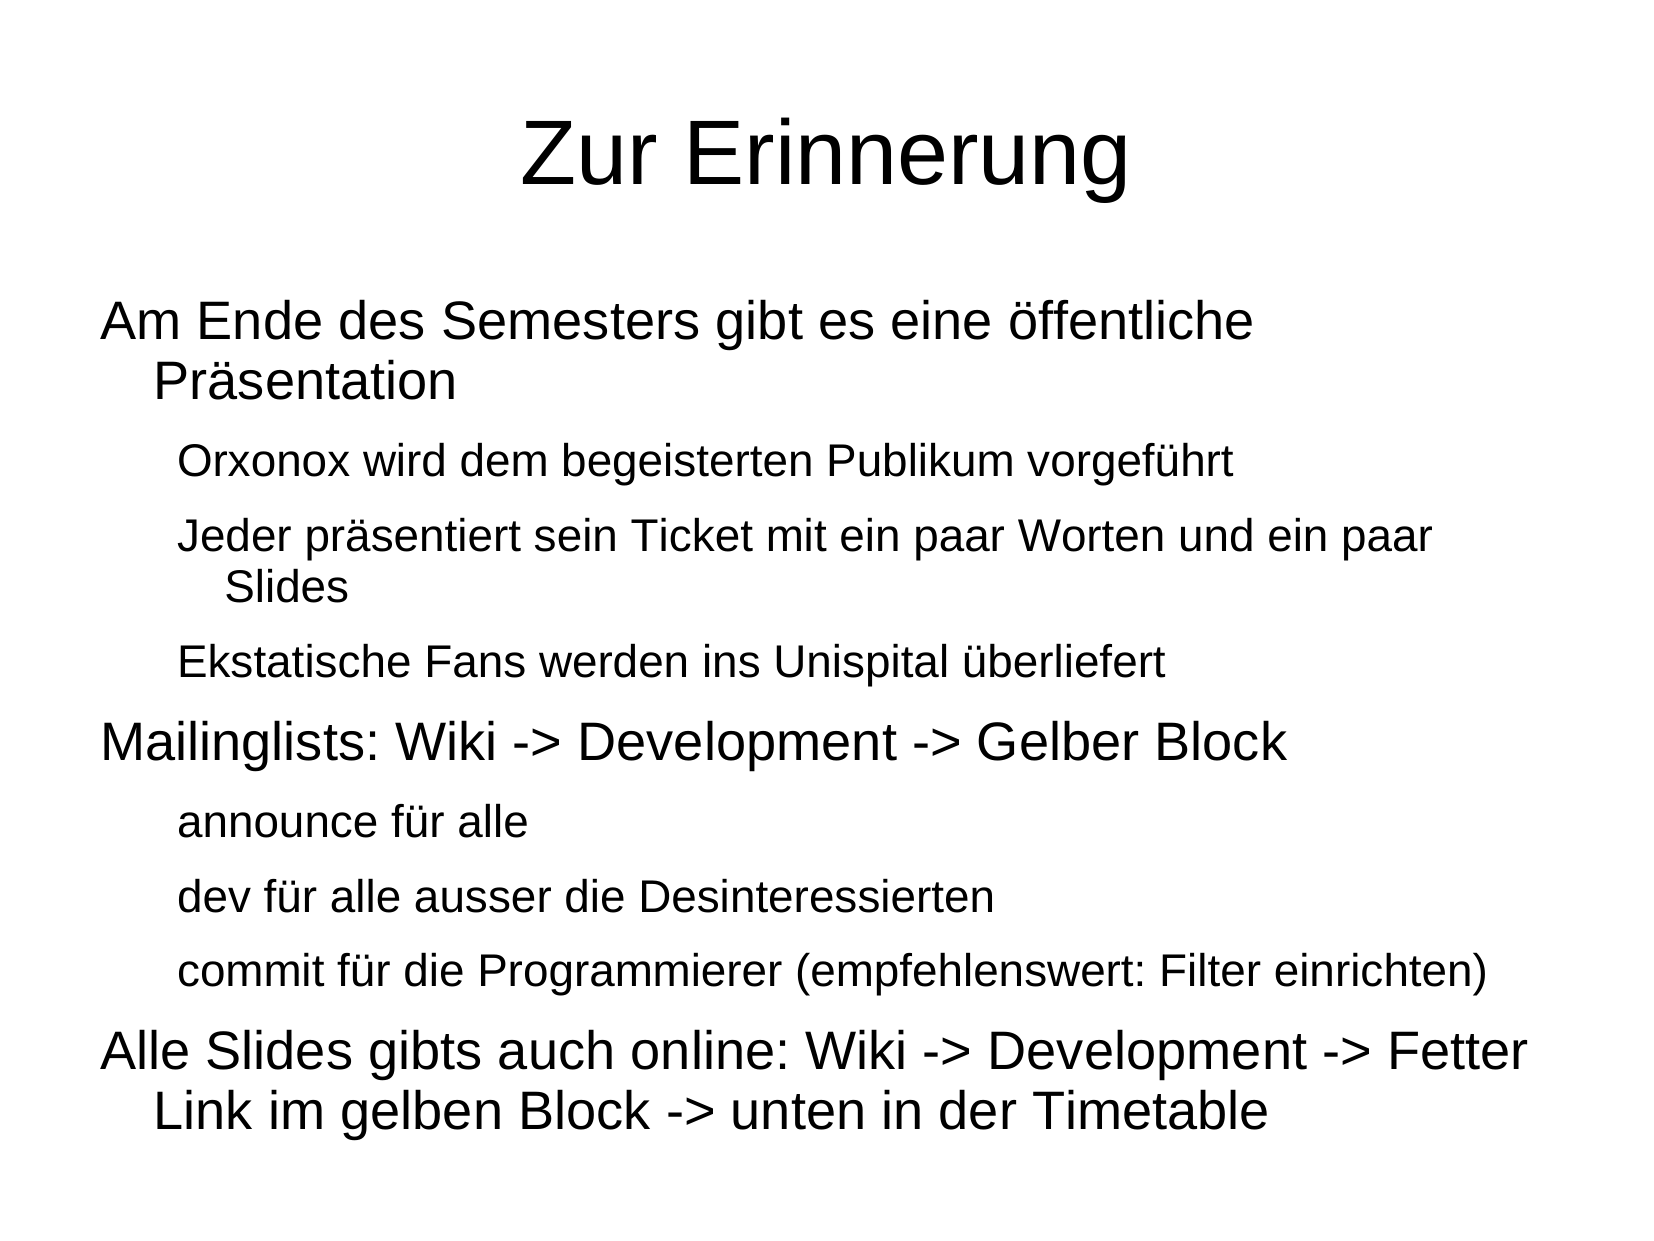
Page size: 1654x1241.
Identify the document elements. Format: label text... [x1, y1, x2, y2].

title Zur Erinnerung [82, 49, 1571, 257]
list Am Ende des Semesters gibt es eine öffentliche Präsentation Orxonox wird dem begeisterten Publikum vorgeführt Jeder präsentiert sein Ticket mit ein paar Worten und ein paar Slides Ekstatische Fans werden ins Unispital überliefert Mailinglists: Wiki -> Development -> Gelber Block announce für alle dev für alle ausser die Desinteressierten commit für die Programmierer (empfehlenswert: Filter einrichten) Alle Slides gibts auch online: Wiki -> Development -> Fetter Link im gelben Block -> unten in der Timetable [82, 290, 1571, 1140]
